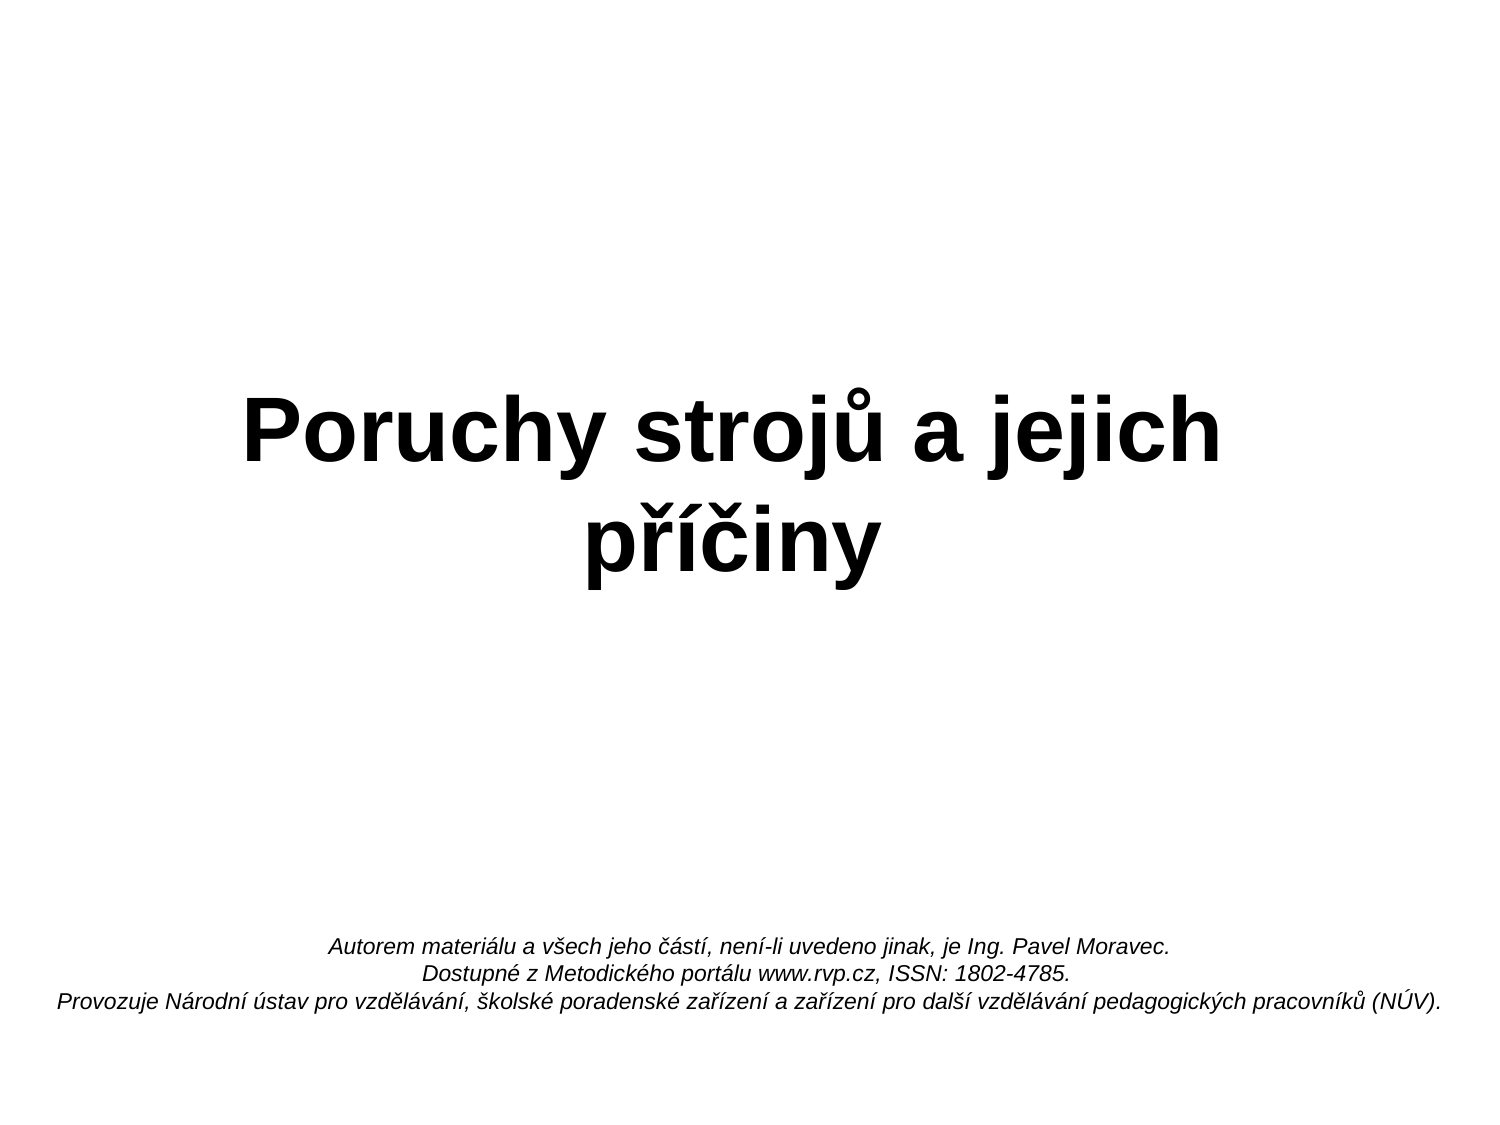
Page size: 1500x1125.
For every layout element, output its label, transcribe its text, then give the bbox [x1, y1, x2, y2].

title Poruchy strojů a jejich příčiny [95, 361, 1371, 598]
text_box Autorem materiálu a všech jeho částí, není-li uvedeno jinak, je Ing. Pavel Moravec. Dostupné z Metodického portálu www.rvp.cz, ISSN: 1802-4785. Provozuje Národní ústav pro vzdělávání, školské poradenské zařízení a zařízení pro další vzdělávání pedagogických pracovníků (NÚV). [0, 923, 1500, 1022]
